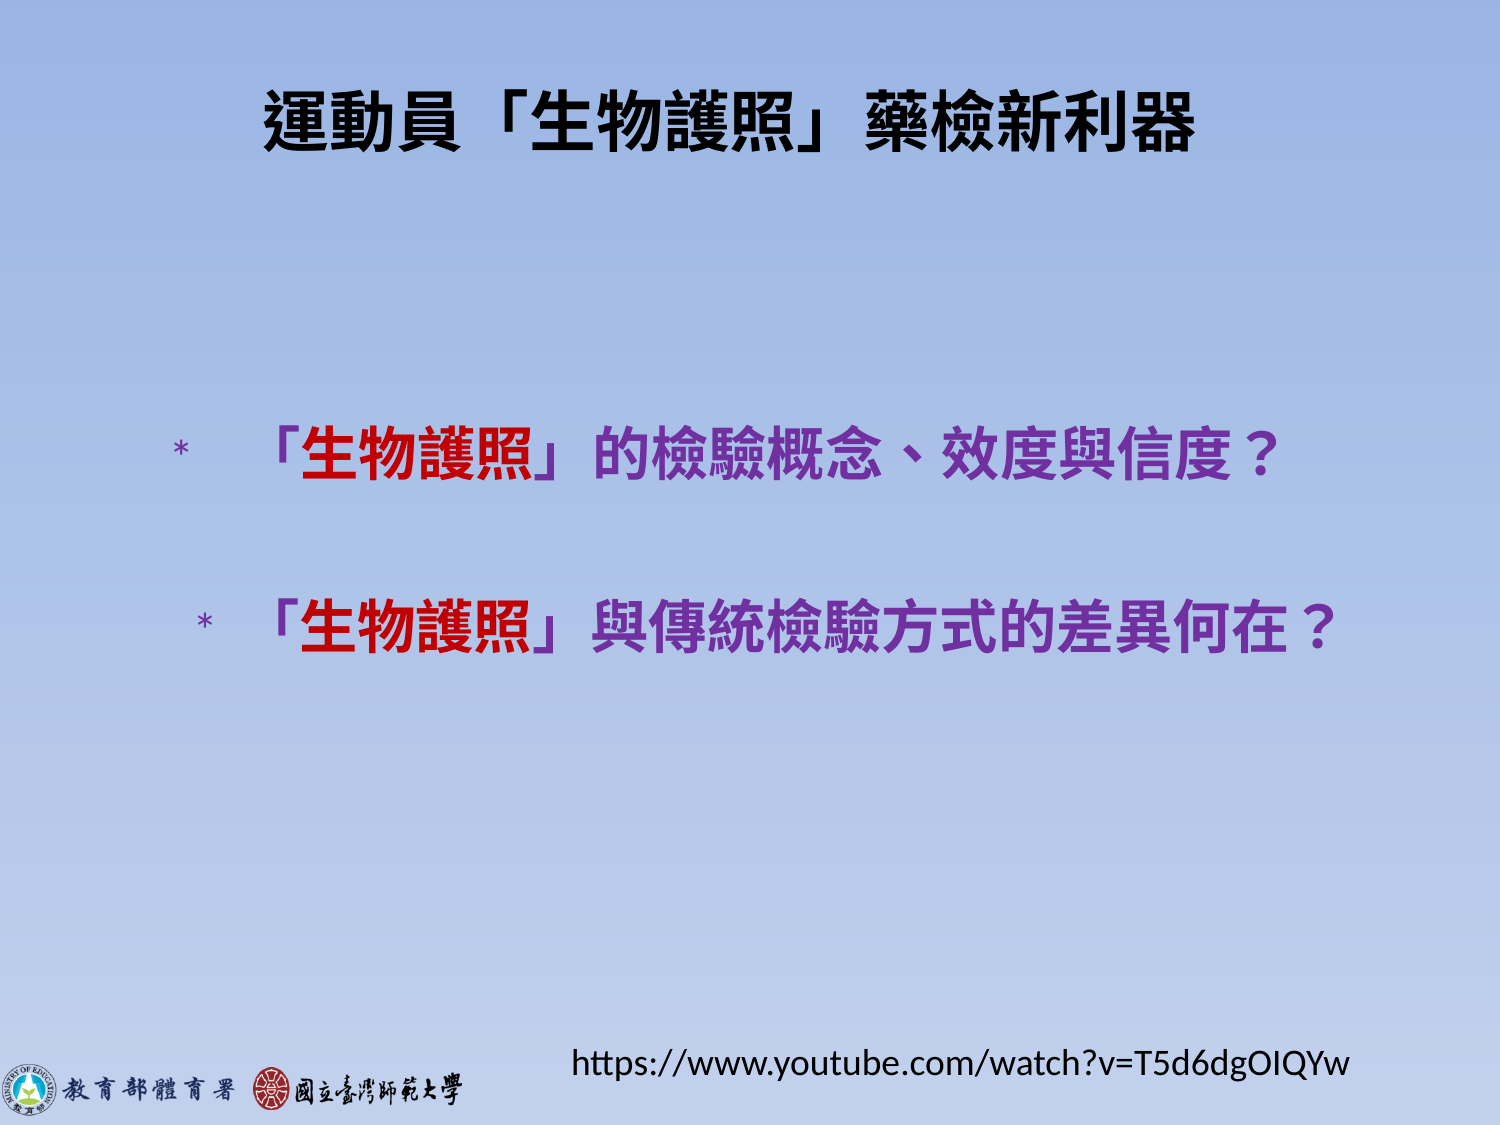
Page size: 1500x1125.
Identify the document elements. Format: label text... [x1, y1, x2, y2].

title 運動員「生物護照」藥檢新利器 [100, 42, 1360, 197]
subtitle * 「生物護照」的檢驗概念、效度與信度？ * 「生物護照」與傳統檢驗方式的差異何在？ [127, 409, 1333, 585]
text_box https://www.youtube.com/watch?v=T5d6dgOIQYw [556, 1031, 1454, 1091]
